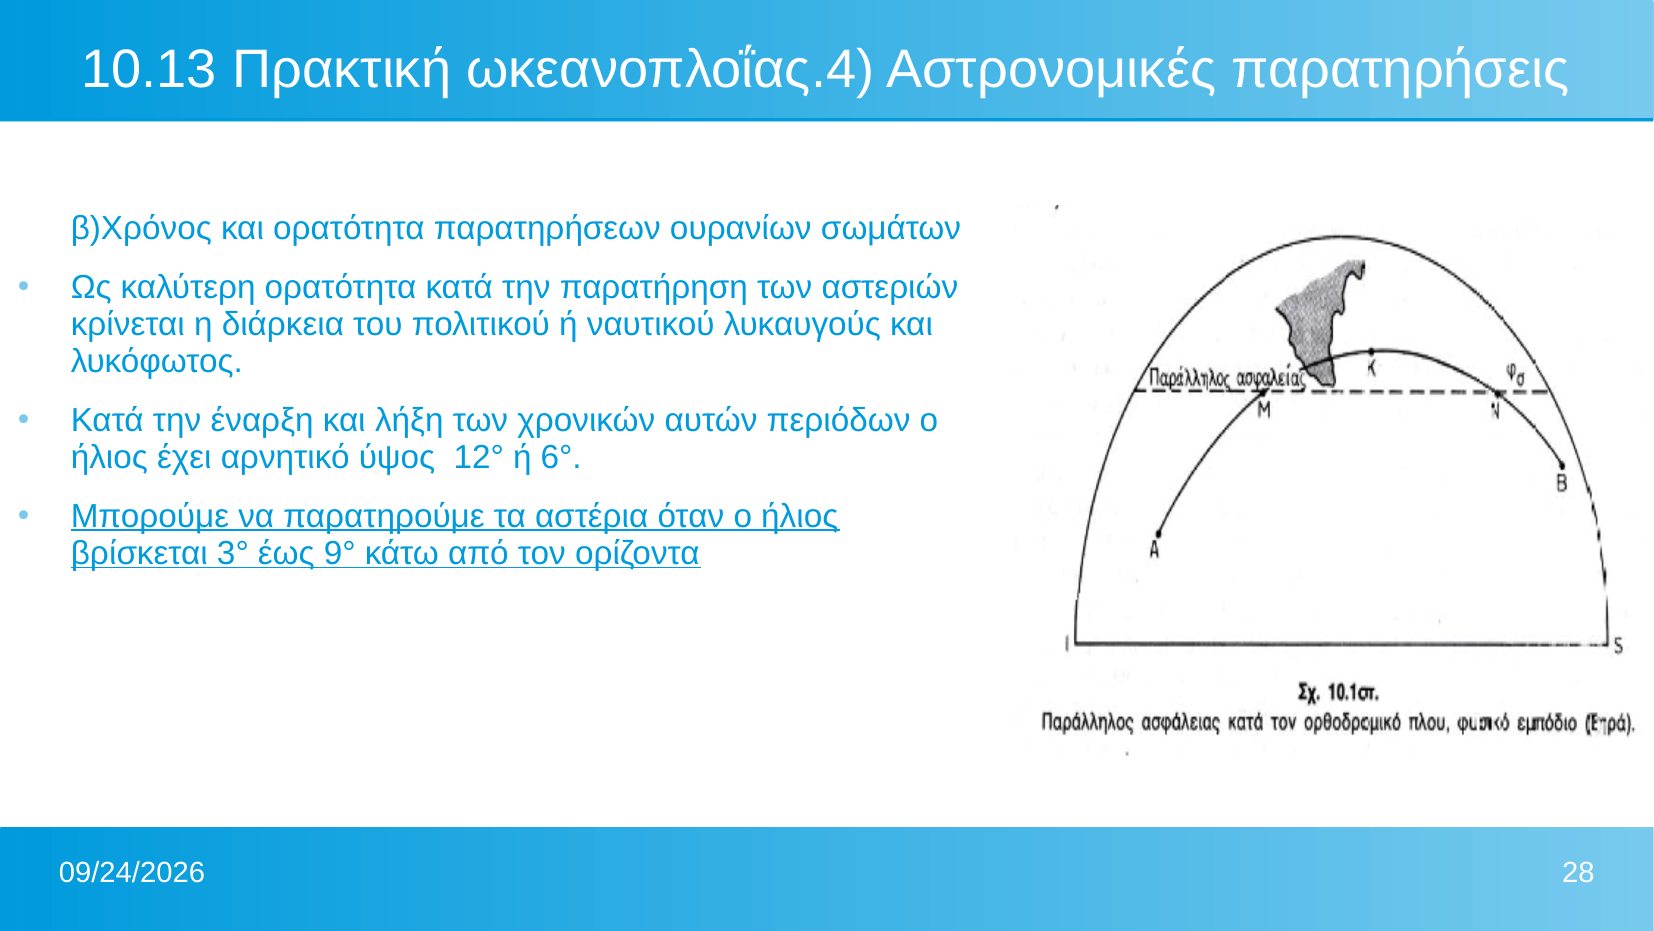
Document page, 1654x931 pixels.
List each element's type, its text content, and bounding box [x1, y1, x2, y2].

list β)Χρόνος και ορατότητα παρατηρήσεων ουρανίων σωμάτων Ως καλύτερη ορατότητα κατά την παρατήρηση των αστεριών κρίνεται η διάρκεια του πολιτικού ή ναυτικού λυκαυγούς και λυκόφωτος. Κατά την έναρξη και λήξη των χρονικών αυτών περιόδων ο ήλιος έχει αρνητικό ύψος 12° ή 6°. Μπορούμε να παρατηρούμε τα αστέρια όταν ο ήλιος βρίσκεται 3° έως 9° κάτω από τον ορίζοντα [0, 150, 976, 788]
title 10.13 Πρακτική ωκεανοπλοΐας.4) Αστρονομικές παρατηρήσεις [59, 29, 1595, 108]
picture [1012, 204, 1651, 756]
